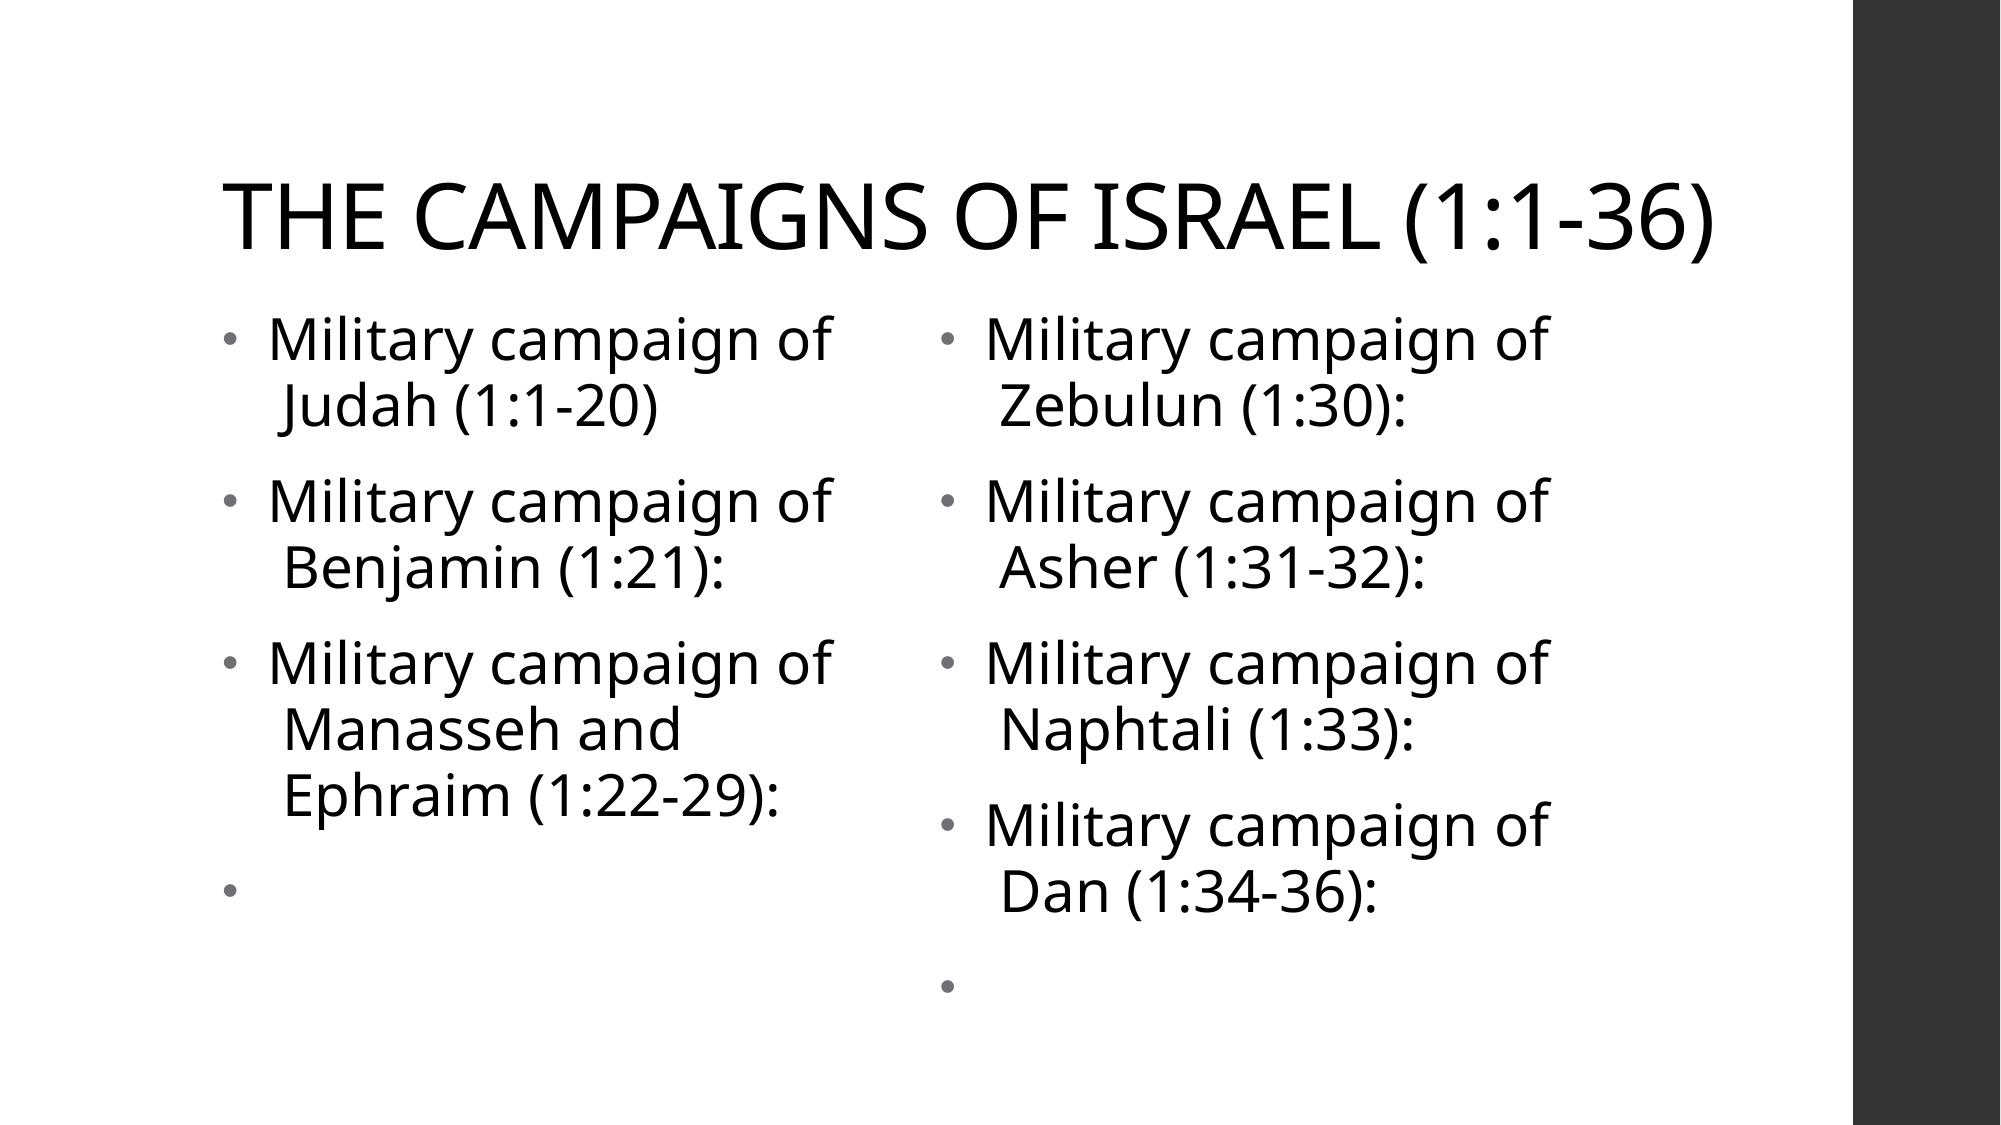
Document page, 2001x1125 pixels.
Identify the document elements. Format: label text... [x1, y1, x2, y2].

list Military campaign of Judah (1:1-20) Military campaign of Benjamin (1:21): Military campaign of Manasseh and Ephraim (1:22-29): [207, 299, 900, 1014]
list Military campaign of Zebulun (1:30): Military campaign of Asher (1:31-32): Military campaign of Naphtali (1:33): Military campaign of Dan (1:34-36): [924, 299, 1617, 1014]
title THE CAMPAIGNS OF ISRAEL (1:1-36) [206, 60, 1797, 278]
